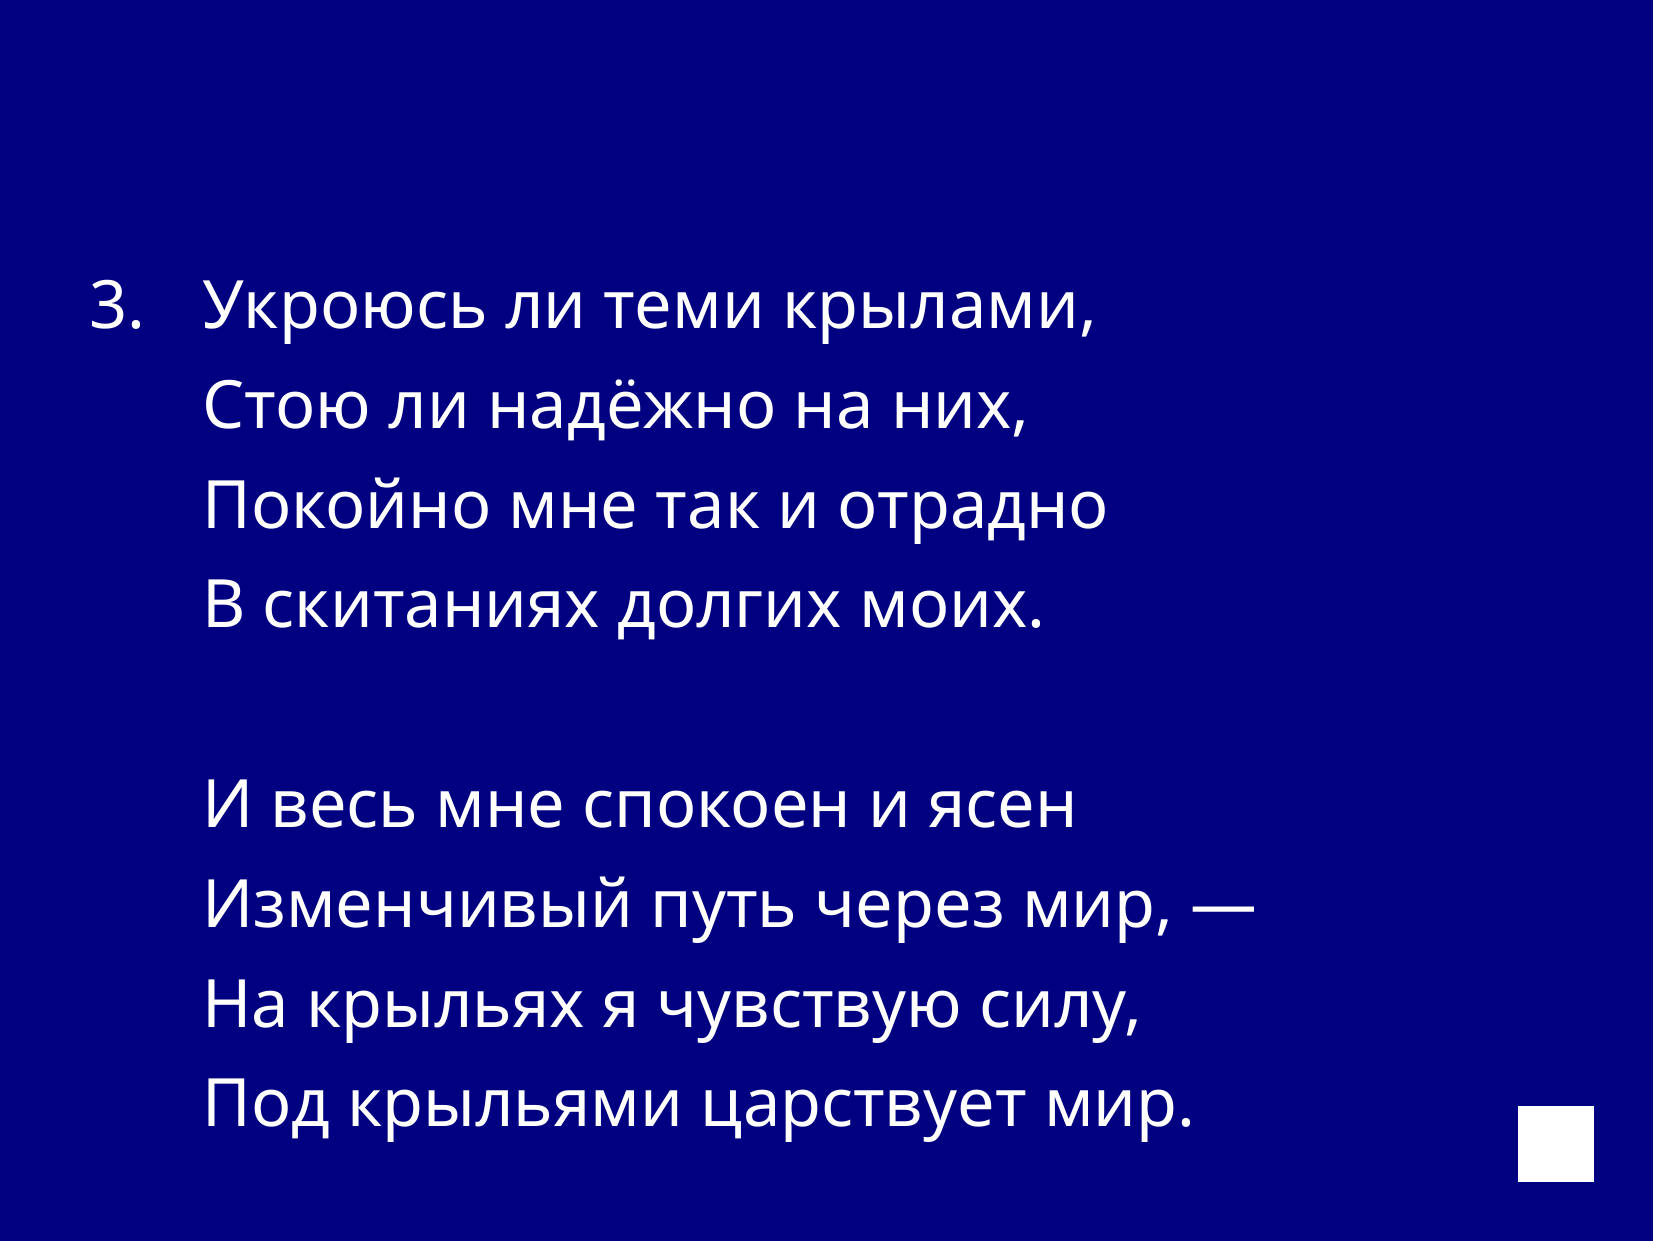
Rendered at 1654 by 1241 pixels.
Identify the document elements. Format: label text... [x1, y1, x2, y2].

text_box [1518, 1106, 1594, 1182]
text_box 3. Укроюсь ли теми крылами, Стою ли надёжно на них, Покойно мне так и отрадно В скитаниях долгих моих. И весь мне спокоен и ясен Изменчивый путь через мир, — На крыльях я чувствую силу, Под крыльями царствует мир. [75, 150, 1576, 1163]
